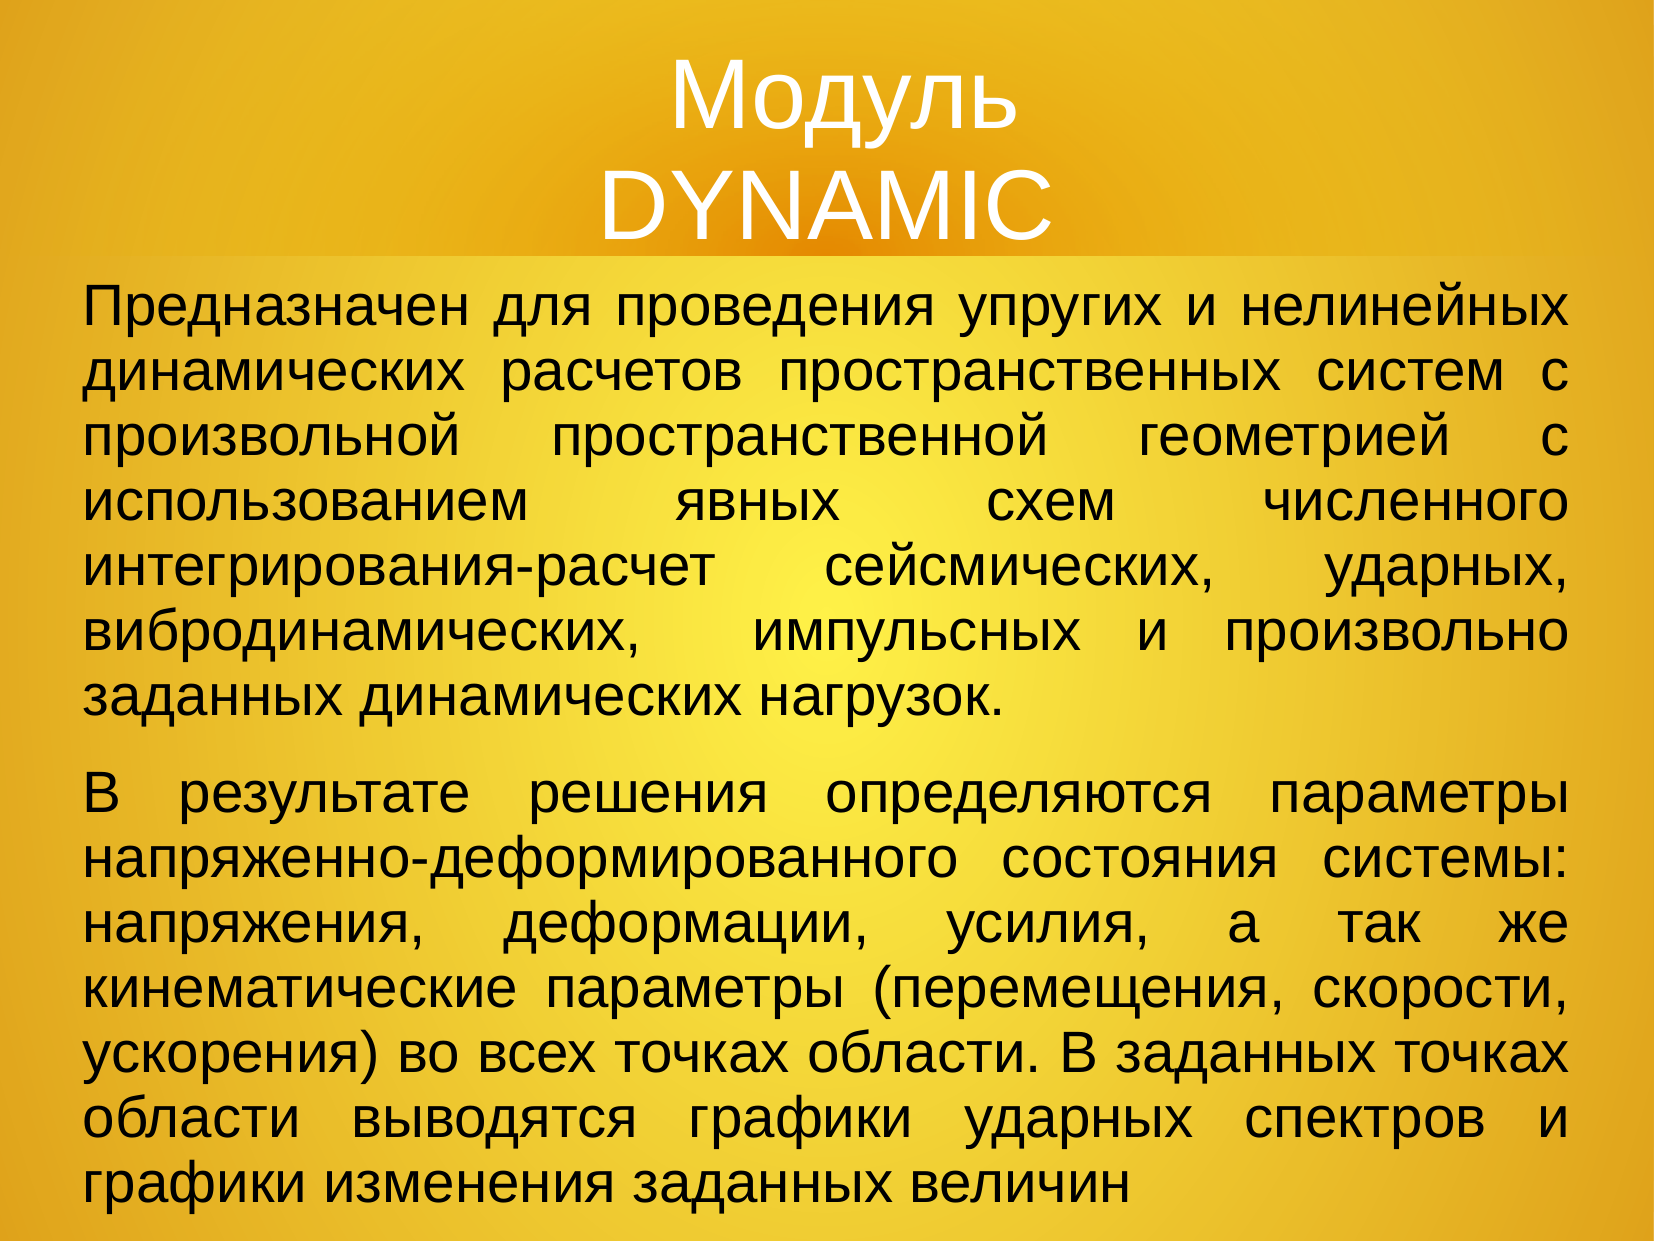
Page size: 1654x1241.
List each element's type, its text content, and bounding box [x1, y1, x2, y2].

list Предназначен для проведения упругих и нелинейных динамических расчетов пространственных систем с произвольной пространственной геометрией с использованием явных схем численного интегрирования-расчет сейсмических, ударных, вибродинамических, импульсных и произвольно заданных динамических нагрузок. В результате решения определяются параметры напряженно-деформированного состояния системы: напряжения, деформации, усилия, а так же кинематические параметры (перемещения, скорости, ускорения) во всех точках области. В заданных точках области выводятся графики ударных спектров и графики изменения заданных величин [82, 272, 1571, 993]
title Модуль DYNAMIC [82, 38, 1571, 261]
